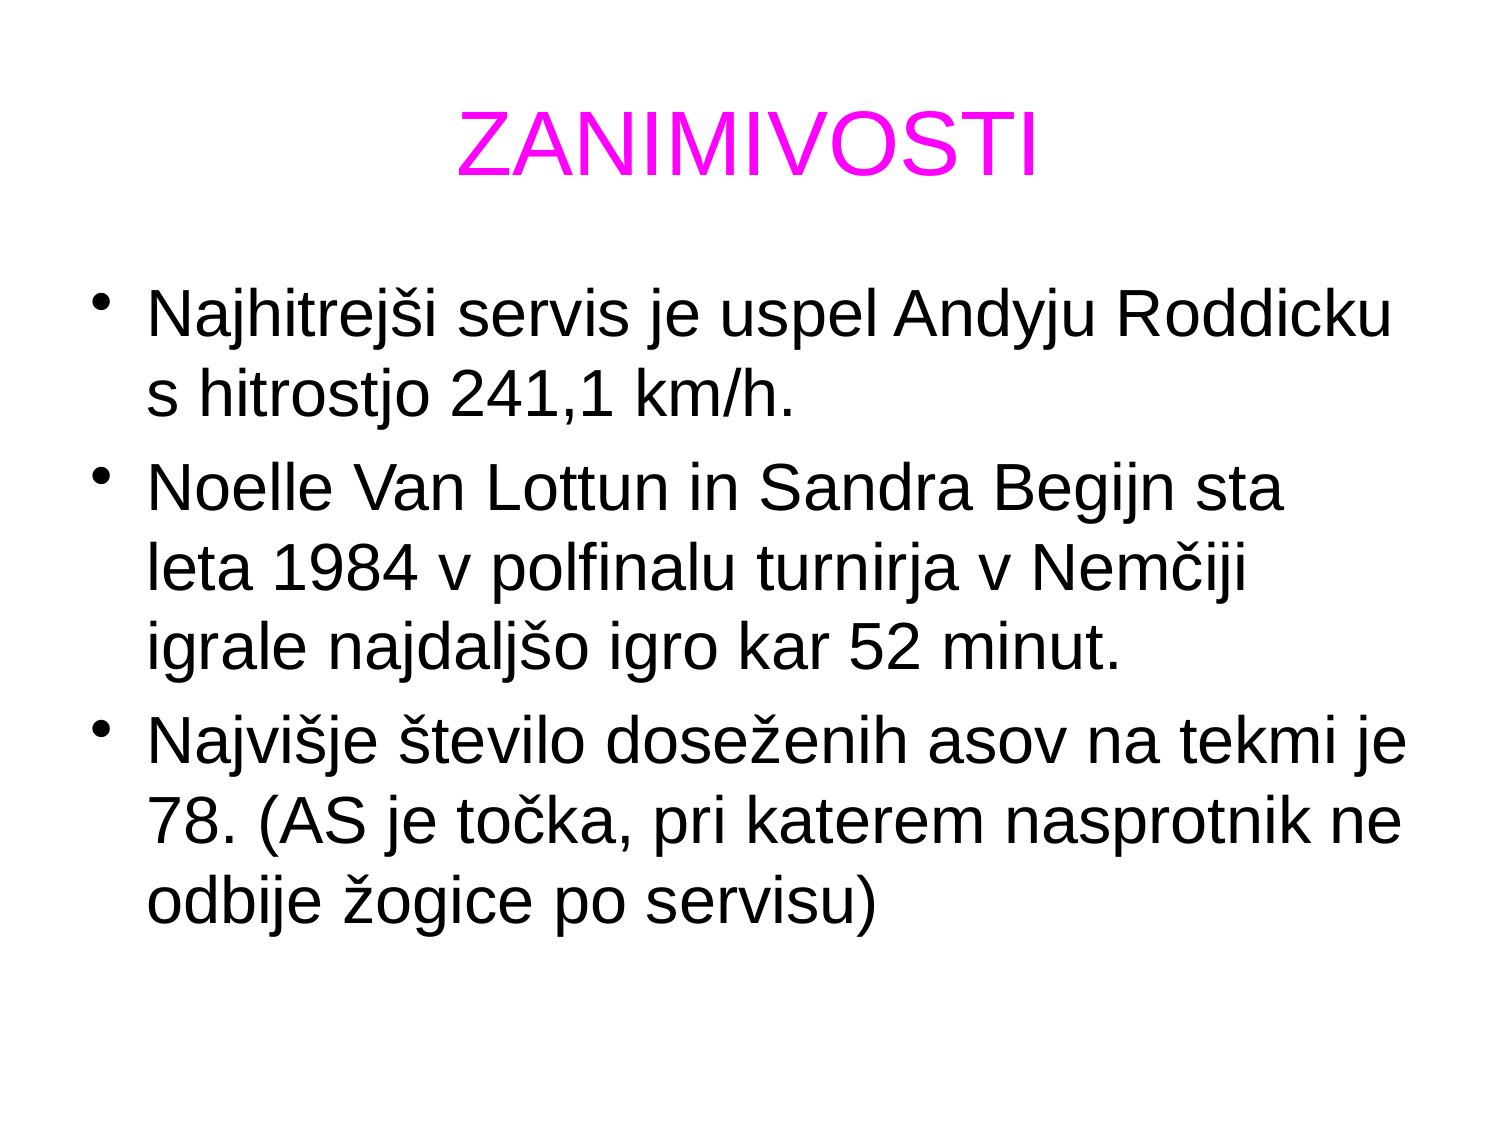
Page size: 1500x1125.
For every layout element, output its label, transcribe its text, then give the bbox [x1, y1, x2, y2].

title ZANIMIVOSTI [75, 45, 1425, 233]
list Najhitrejši servis je uspel Andyju Roddicku s hitrostjo 241,1 km/h. Noelle Van Lottun in Sandra Begijn sta leta 1984 v polfinalu turnirja v Nemčiji igrale najdaljšo igro kar 52 minut. Najvišje število doseženih asov na tekmi je 78. (AS je točka, pri katerem nasprotnik ne odbije žogice po servisu) [75, 262, 1425, 1005]
